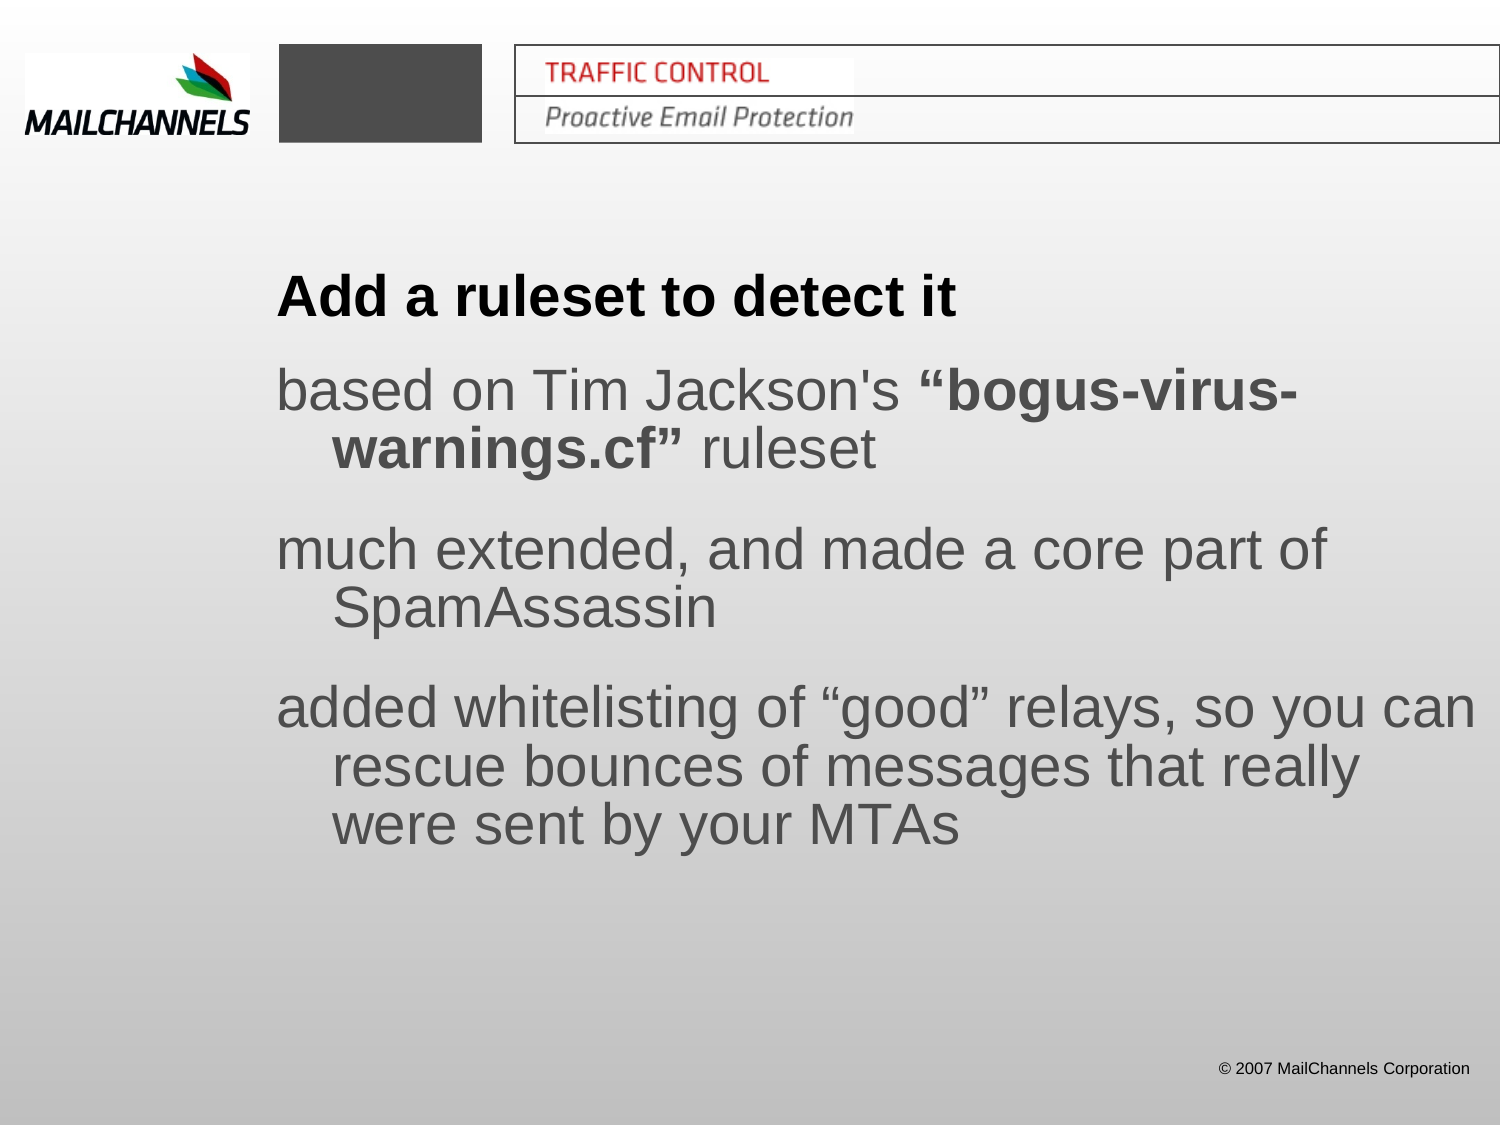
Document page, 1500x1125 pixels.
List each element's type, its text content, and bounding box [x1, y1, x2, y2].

picture [545, 58, 854, 95]
title Add a ruleset to detect it [276, 248, 1500, 349]
picture [24, 53, 250, 135]
picture [545, 97, 854, 134]
list based on Tim Jackson's “bogus-virus-warnings.cf” ruleset much extended, and made a core part of SpamAssassin added whitelisting of “good” relays, so you can rescue bounces of messages that really were sent by your MTAs [276, 363, 1500, 962]
